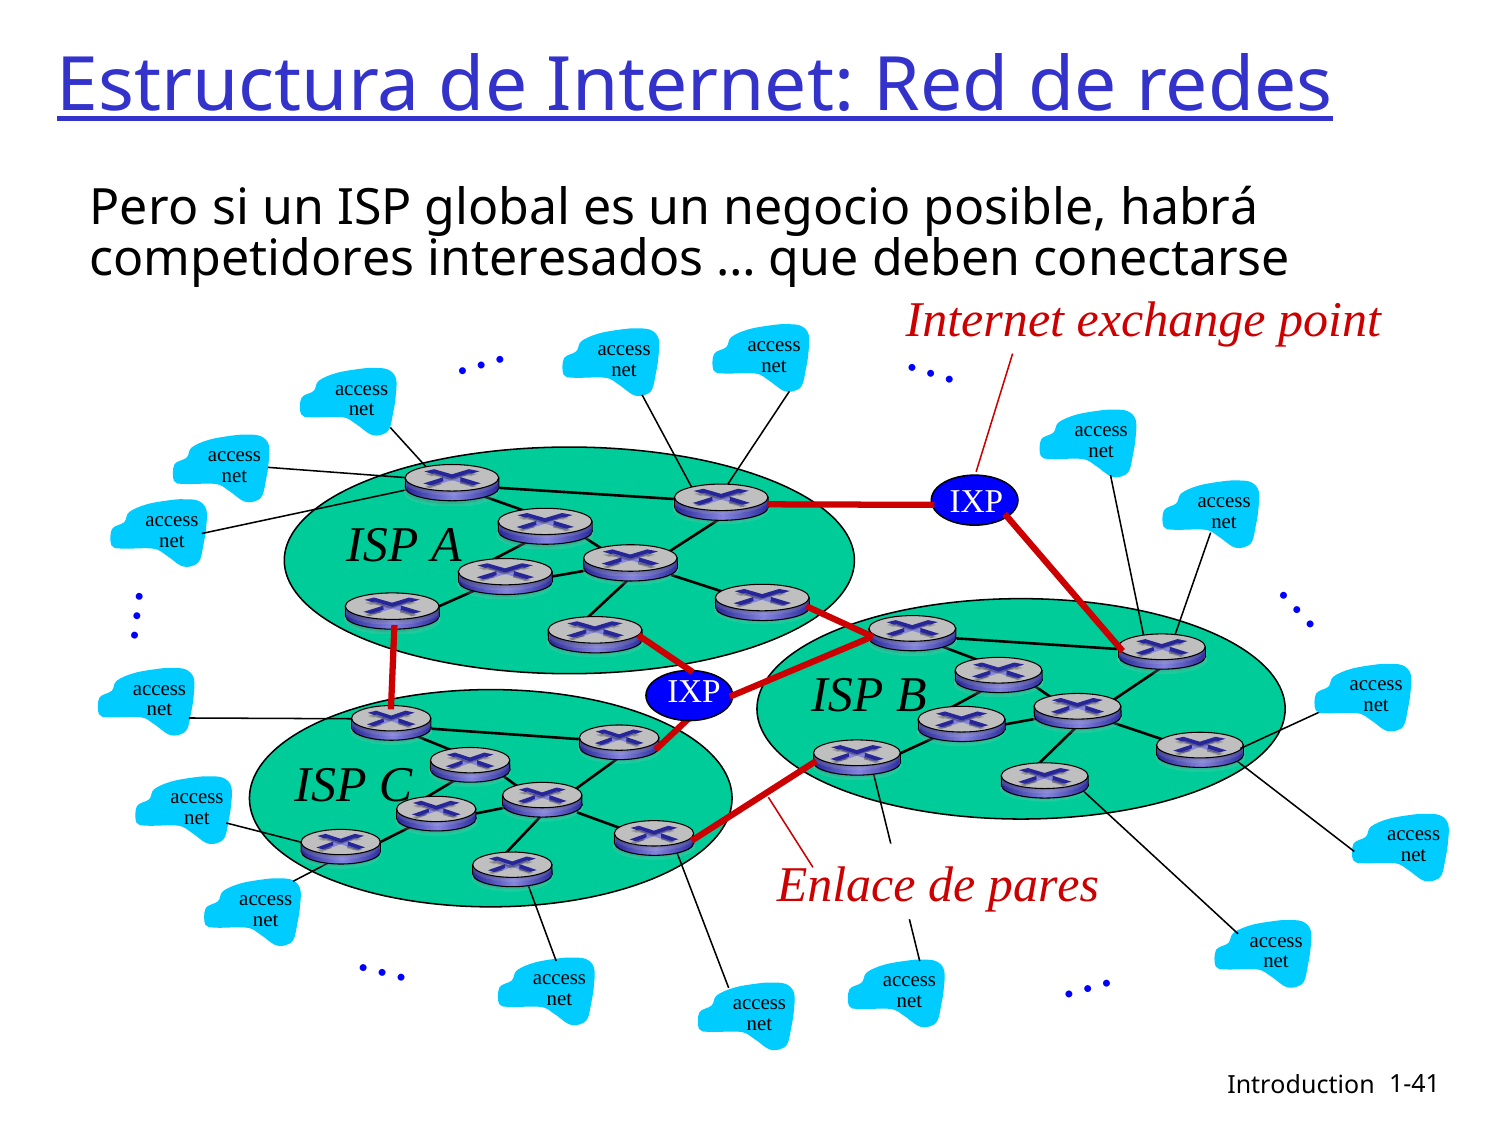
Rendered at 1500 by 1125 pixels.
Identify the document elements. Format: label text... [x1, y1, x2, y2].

text_box ISP C [262, 743, 428, 820]
text_box [1413, 874, 1442, 882]
text_box [1039, 433, 1052, 460]
text_box access net [725, 326, 816, 384]
text_box [624, 389, 653, 397]
text_box [234, 495, 263, 503]
text_box [559, 1018, 588, 1026]
text_box IXP [934, 471, 1019, 527]
text_box ISP B [778, 653, 823, 672]
text_box [497, 981, 510, 1007]
text_box access net [185, 437, 276, 495]
text_box [1224, 541, 1253, 549]
text_box … [323, 940, 431, 1045]
text_box access net [1052, 412, 1143, 470]
text_box Pero si un ISP global es un negocio posible, habrá competidores interesados … que deben conectarse [75, 176, 1421, 287]
text_box [299, 391, 312, 418]
text_box Introduction [914, 1060, 1390, 1109]
text_box [1101, 470, 1130, 478]
text_box [197, 837, 225, 844]
text_box access net [860, 962, 951, 1020]
text_box access net [123, 501, 214, 559]
text_box [159, 728, 188, 736]
text_box [1162, 504, 1175, 530]
title Estructura de Internet: Red de redes [41, 27, 1472, 134]
text_box Internet exchange point [890, 279, 1409, 355]
text_box ISP A [313, 503, 477, 580]
text_box [1035, 694, 1121, 732]
text_box [909, 1020, 938, 1028]
text_box access net [1327, 666, 1418, 724]
text_box [110, 522, 123, 549]
text_box access net [217, 881, 307, 939]
text_box [397, 796, 476, 835]
text_box access net [148, 779, 239, 837]
text_box [459, 558, 552, 598]
text_box [955, 658, 1042, 696]
text_box [847, 983, 860, 1010]
text_box … [882, 355, 983, 409]
text_box access net [1365, 816, 1456, 874]
text_box [759, 1043, 788, 1051]
text_box [869, 616, 956, 653]
text_box [204, 901, 217, 928]
text_box [135, 799, 148, 826]
text_box [549, 616, 642, 656]
text_box [405, 465, 498, 503]
text_box [585, 545, 676, 584]
text_box [97, 691, 110, 718]
text_box access net [312, 370, 403, 428]
text_box … [1039, 955, 1148, 1060]
text_box [346, 593, 439, 633]
text_box [918, 706, 1005, 745]
text_box ISP B [778, 653, 942, 729]
text_box [473, 852, 551, 891]
text_box ISP A [313, 503, 336, 508]
text_box [1001, 762, 1088, 801]
text_box IXP [652, 661, 736, 717]
text_box 1-<number> [1365, 1060, 1477, 1106]
text_box [1119, 634, 1206, 673]
text_box … [1250, 534, 1374, 658]
text_box [1351, 837, 1365, 864]
text_box [1214, 943, 1227, 970]
text_box [580, 725, 658, 763]
text_box access net [1175, 483, 1266, 541]
text_box [498, 509, 592, 548]
text_box Enlace de pares [762, 843, 1115, 920]
text_box [1157, 733, 1244, 771]
text_box [562, 352, 575, 378]
text_box [266, 939, 294, 946]
text_box [361, 428, 390, 436]
text_box [645, 682, 652, 709]
text_box [697, 1006, 710, 1032]
text_box access net [575, 331, 666, 389]
text_box [431, 748, 509, 786]
text_box [712, 347, 725, 374]
text_box access net [710, 985, 801, 1043]
text_box [171, 559, 201, 567]
text_box … [69, 565, 165, 663]
text_box [815, 740, 901, 779]
text_box [773, 384, 803, 392]
text_box access net [510, 960, 601, 1018]
text_box [716, 585, 809, 623]
text_box access net [110, 670, 201, 728]
text_box [1275, 980, 1305, 988]
text_box [301, 830, 380, 868]
text_box [667, 717, 712, 721]
text_box [504, 783, 581, 821]
text_box [172, 458, 185, 485]
text_box [1314, 687, 1327, 714]
text_box access net [1227, 922, 1318, 980]
text_box [676, 485, 767, 523]
text_box … [420, 292, 530, 400]
text_box [1376, 724, 1405, 732]
text_box [352, 706, 431, 743]
text_box [614, 821, 694, 859]
